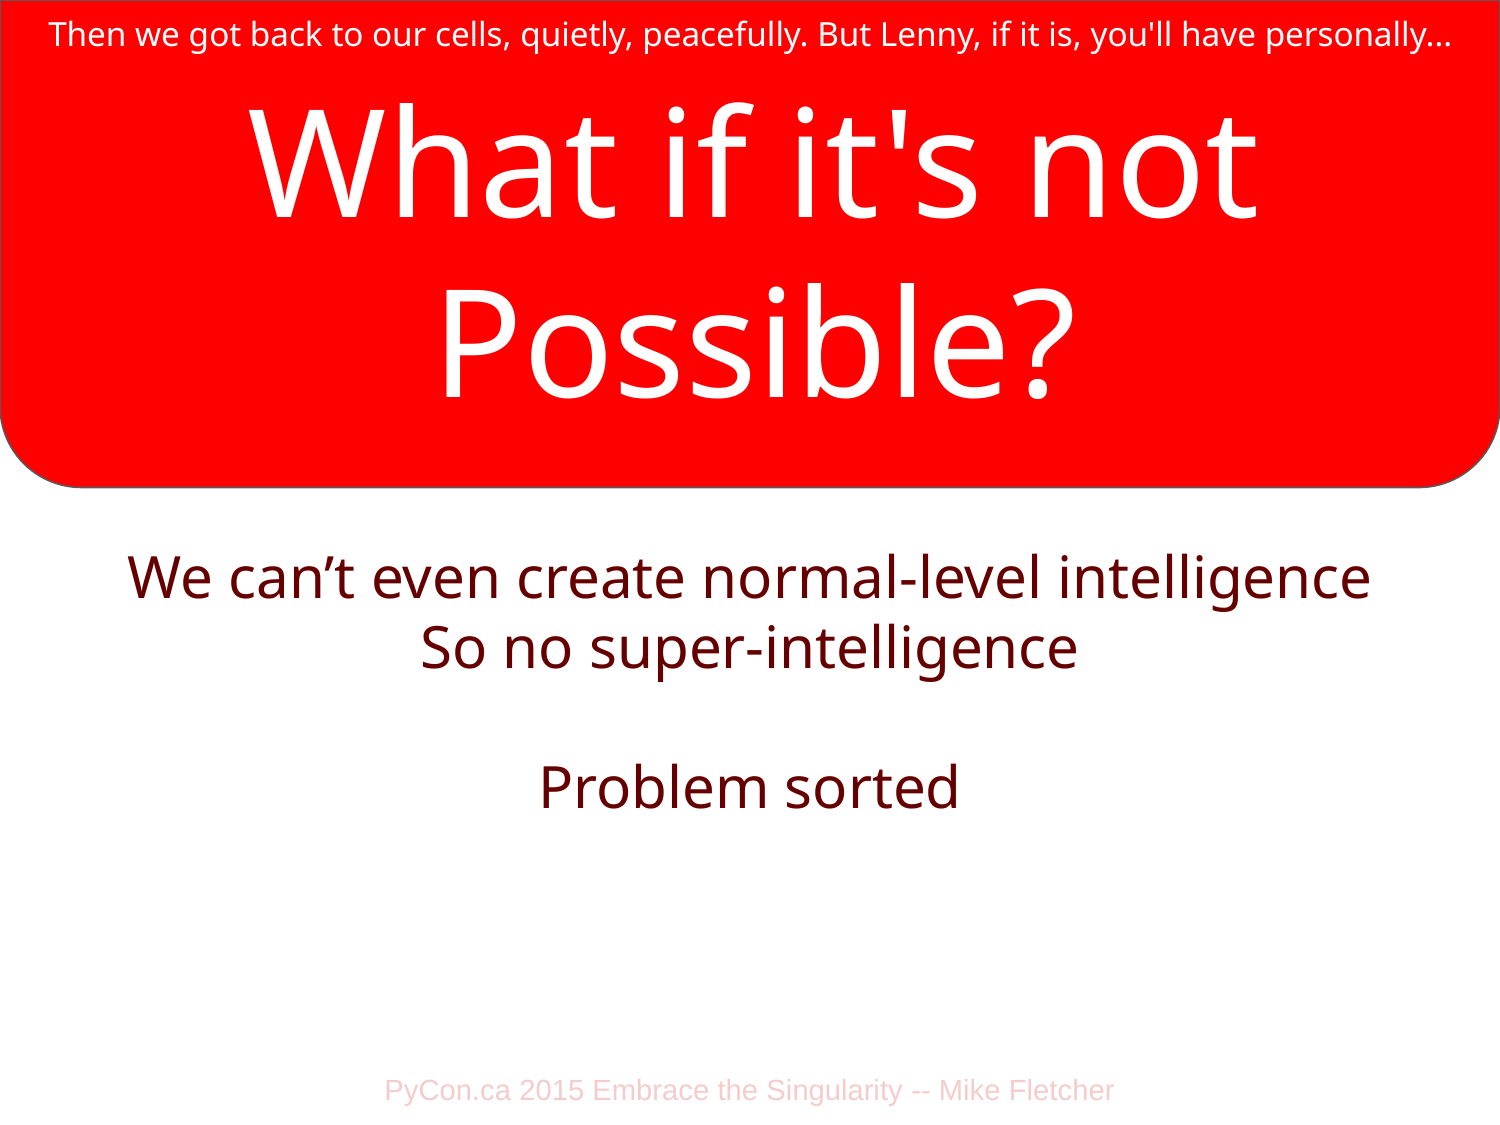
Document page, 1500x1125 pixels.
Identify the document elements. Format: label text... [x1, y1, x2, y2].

title What if it's not Possible? [28, 65, 1480, 488]
subtitle We can’t even create normal-level intelligence So no super-intelligence Problem sorted [0, 525, 1500, 1107]
subtitle Then we got back to our cells, quietly, peacefully. But Lenny, if it is, you'll have personally... [1, 0, 1500, 65]
